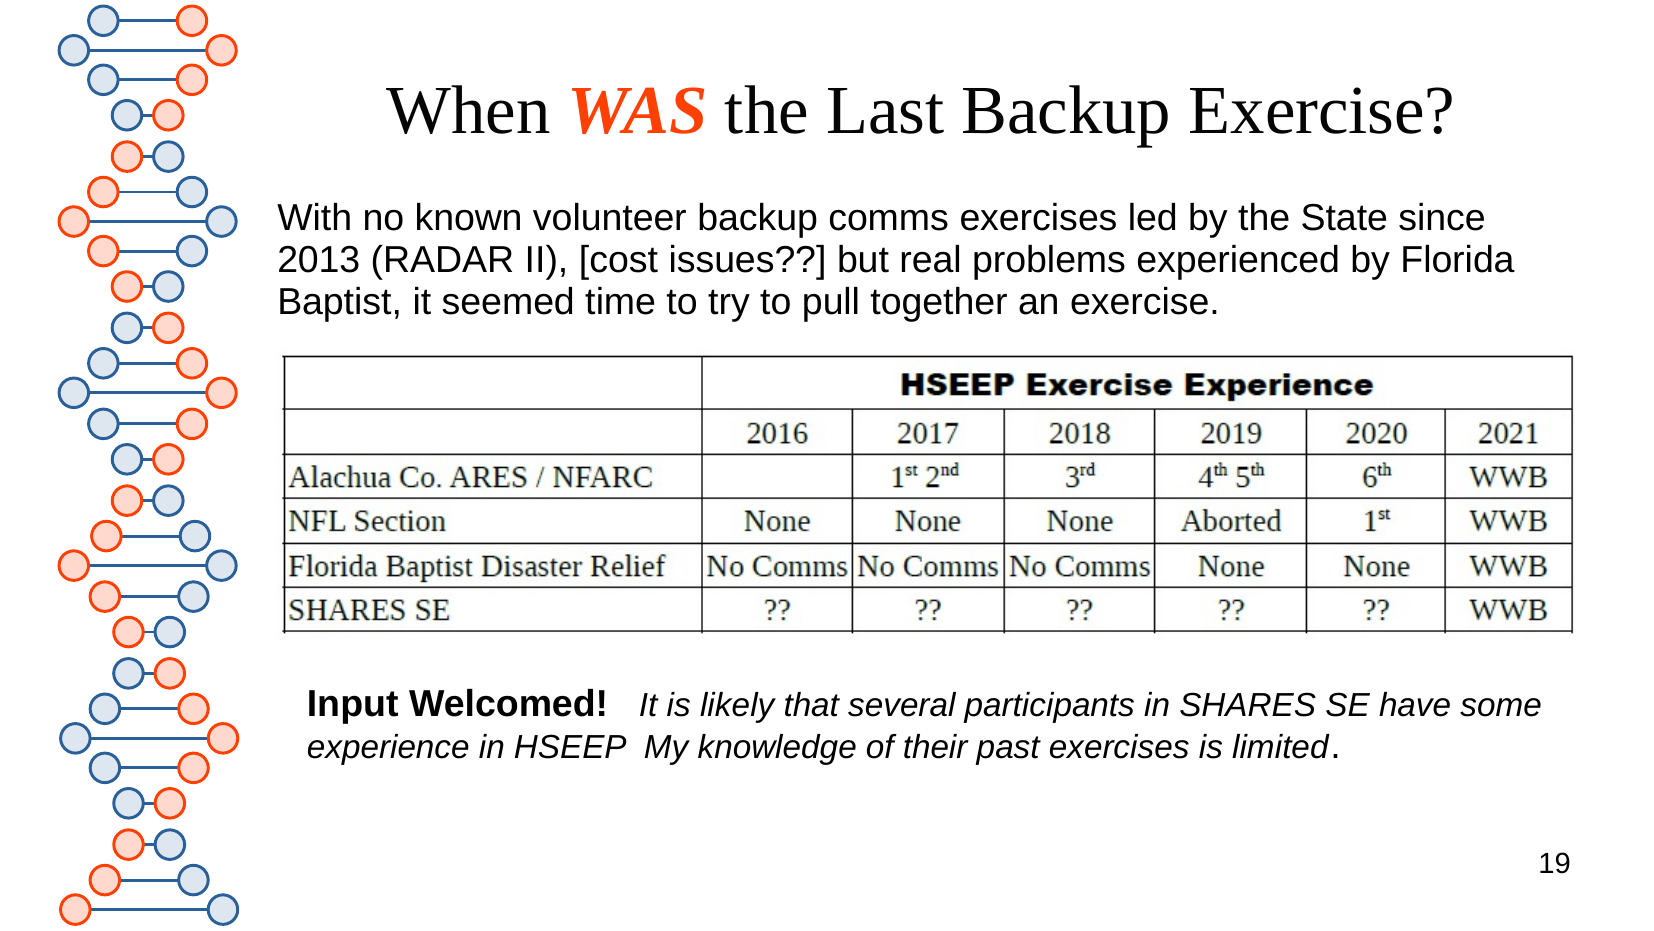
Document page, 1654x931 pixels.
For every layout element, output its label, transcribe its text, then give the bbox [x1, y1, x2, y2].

text_box Input Welcomed! It is likely that several participants in SHARES SE have some experience in HSEEP My knowledge of their past exercises is limited. [292, 675, 1576, 816]
title When WAS the Last Backup Exercise? [265, 33, 1595, 188]
text_box With no known volunteer backup comms exercises led by the State since 2013 (RADAR II), [cost issues??] but real problems experienced by Florida Baptist, it seemed time to try to pull together an exercise. [262, 188, 1576, 330]
picture [265, 337, 1595, 651]
